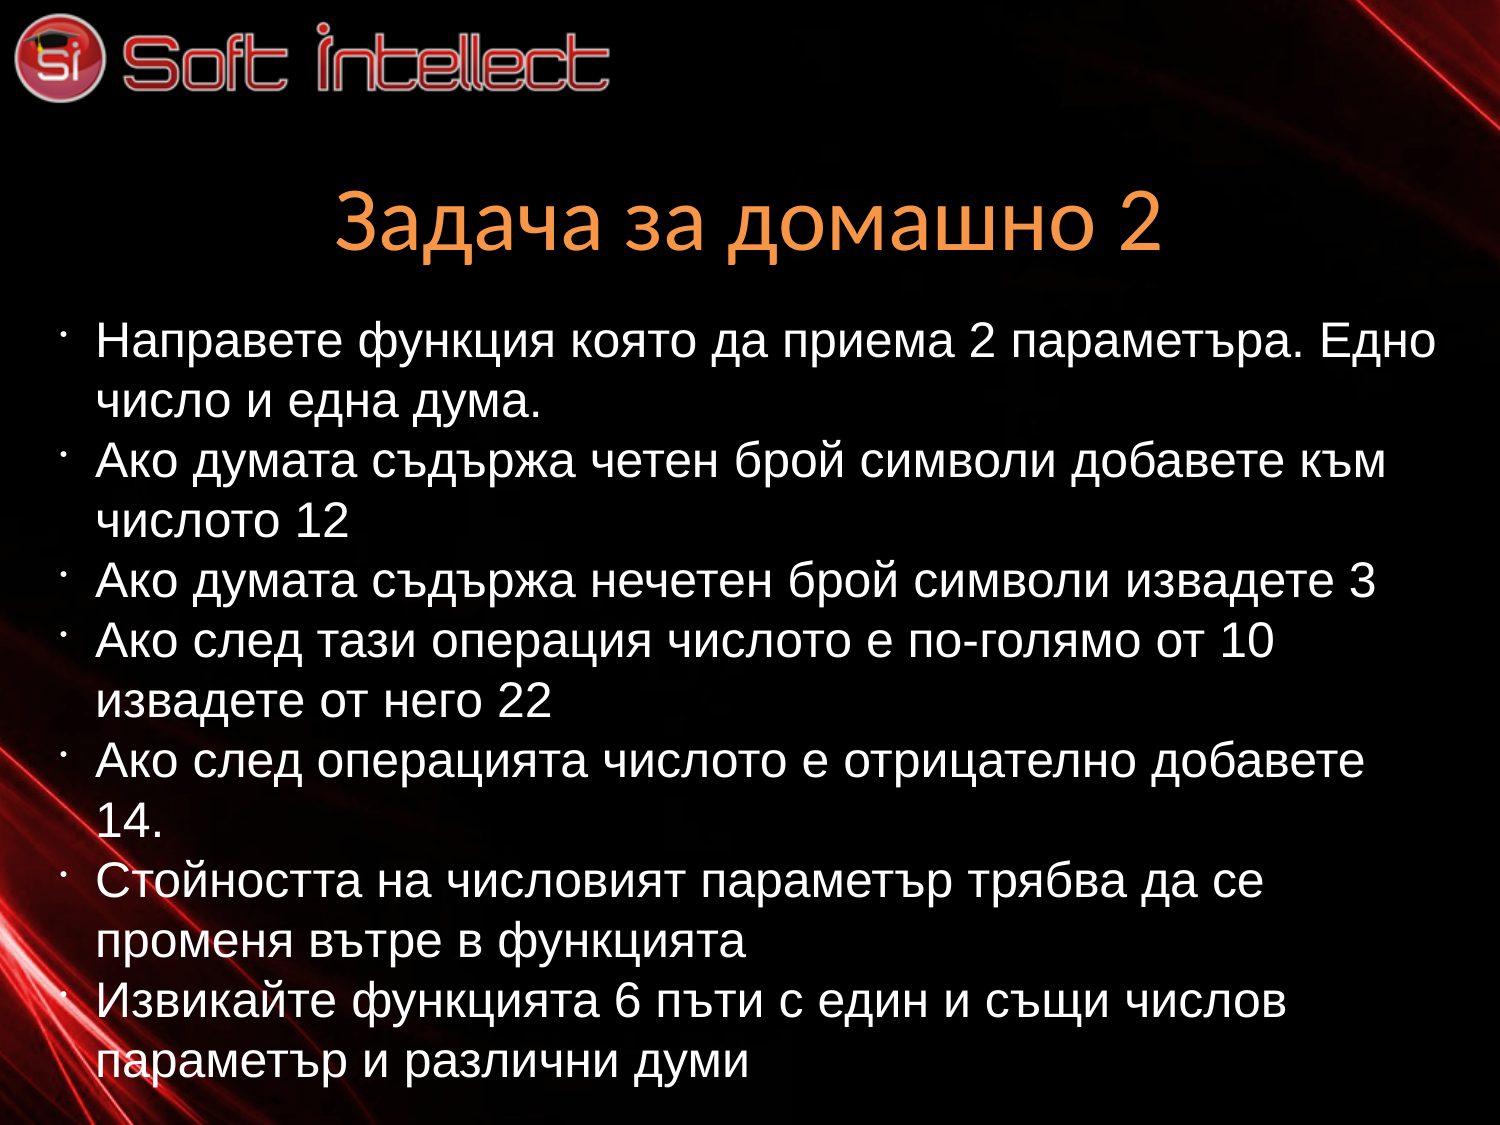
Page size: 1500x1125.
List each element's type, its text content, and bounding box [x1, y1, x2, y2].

text_box Задача за домашно 2 [75, 120, 1425, 299]
text_box Направете функция която да приема 2 параметъра. Едно число и една дума. Ако думата съдържа четен брой символи добавете към числото 12 Ако думата съдържа нечетен брой символи извадете 3 Ако след тази операция числото е по-голямо от 10 извадете от него 22 Ако след операцията числото е отрицателно добавете 14. Стойността на числовият параметър трябва да се променя вътре в функцията Извикайте функцията 6 пъти с един и същи числов параметър и различни думи [45, 299, 1455, 540]
picture [0, 0, 1500, 1125]
